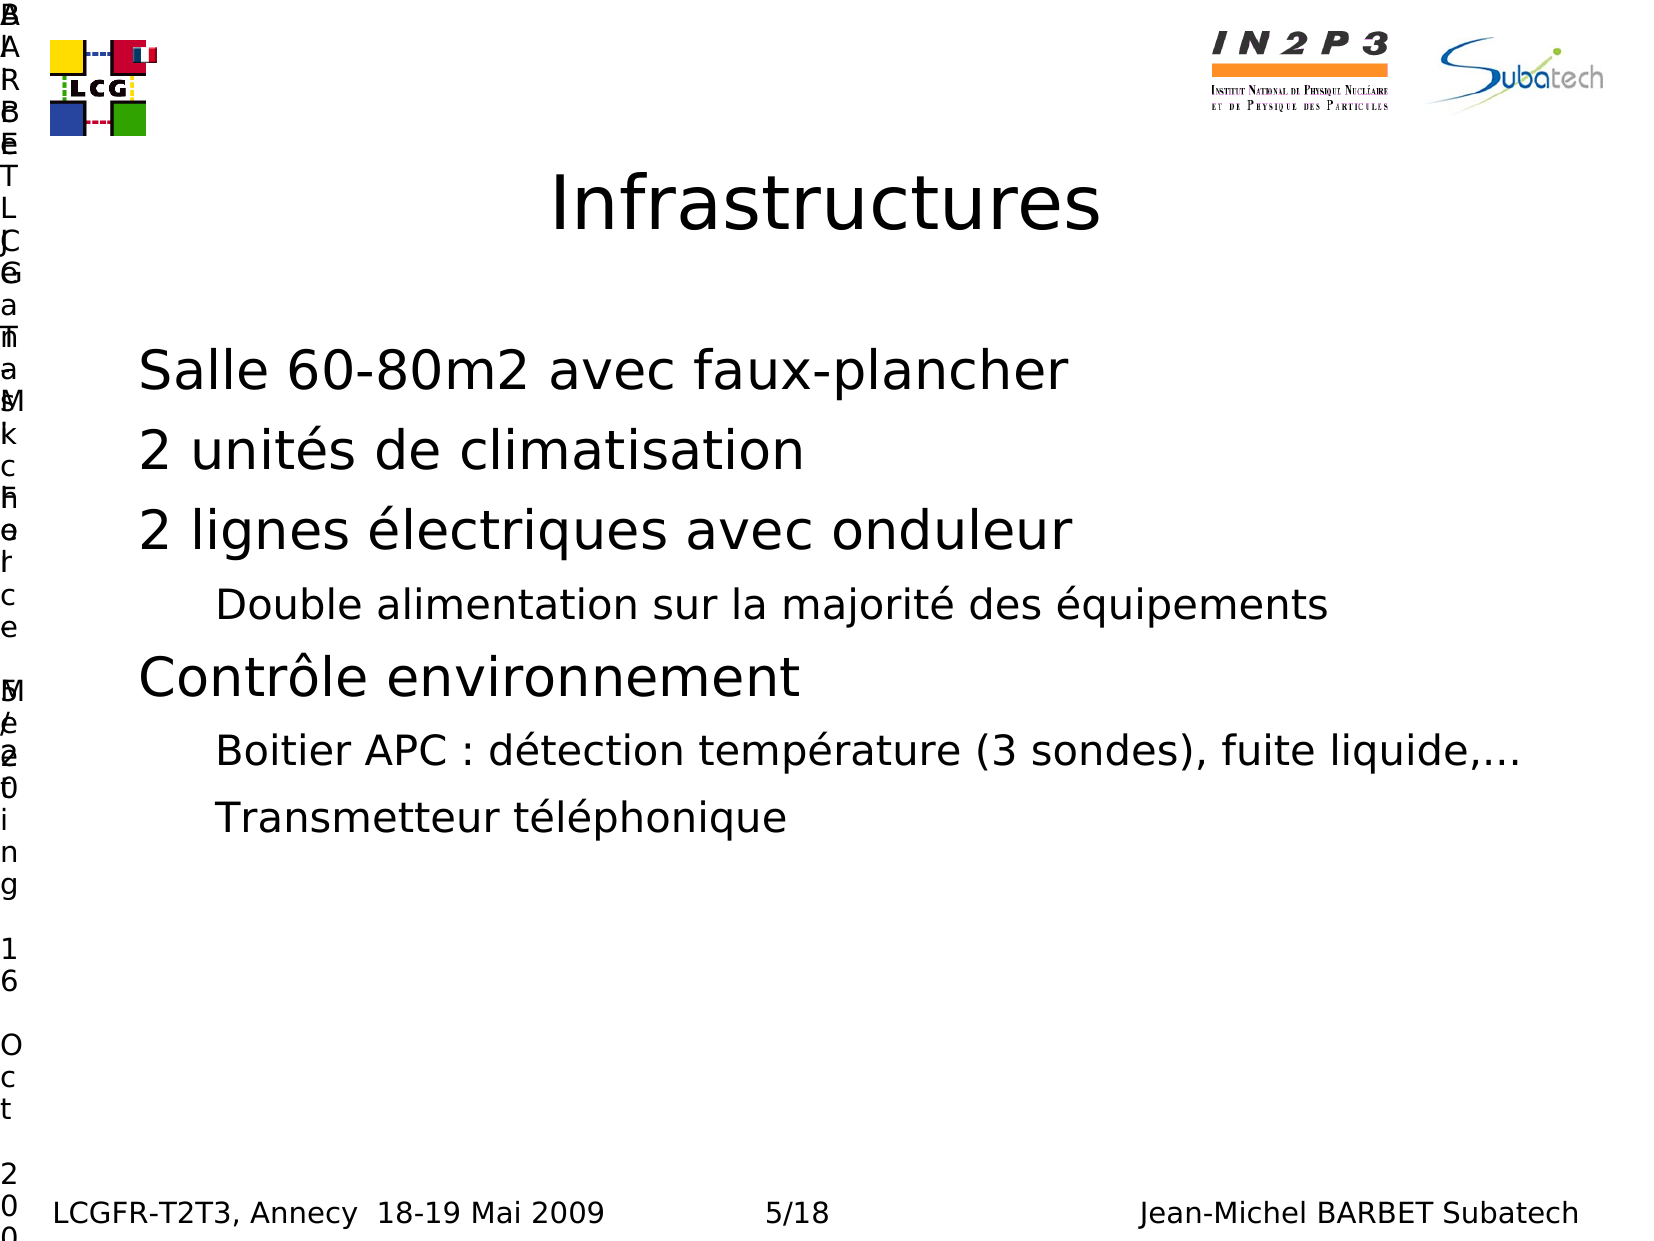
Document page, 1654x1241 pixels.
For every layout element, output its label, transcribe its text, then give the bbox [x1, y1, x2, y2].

title Infrastructures [121, 110, 1532, 302]
picture [50, 40, 159, 136]
picture [1210, 21, 1388, 110]
list Salle 60-80m2 avec faux-plancher 2 unités de climatisation 2 lignes électriques avec onduleur Double alimentation sur la majorité des équipements Contrôle environnement Boitier APC : détection température (3 sondes), fuite liquide,... Transmetteur téléphonique [121, 344, 1532, 1111]
picture [1425, 37, 1603, 116]
